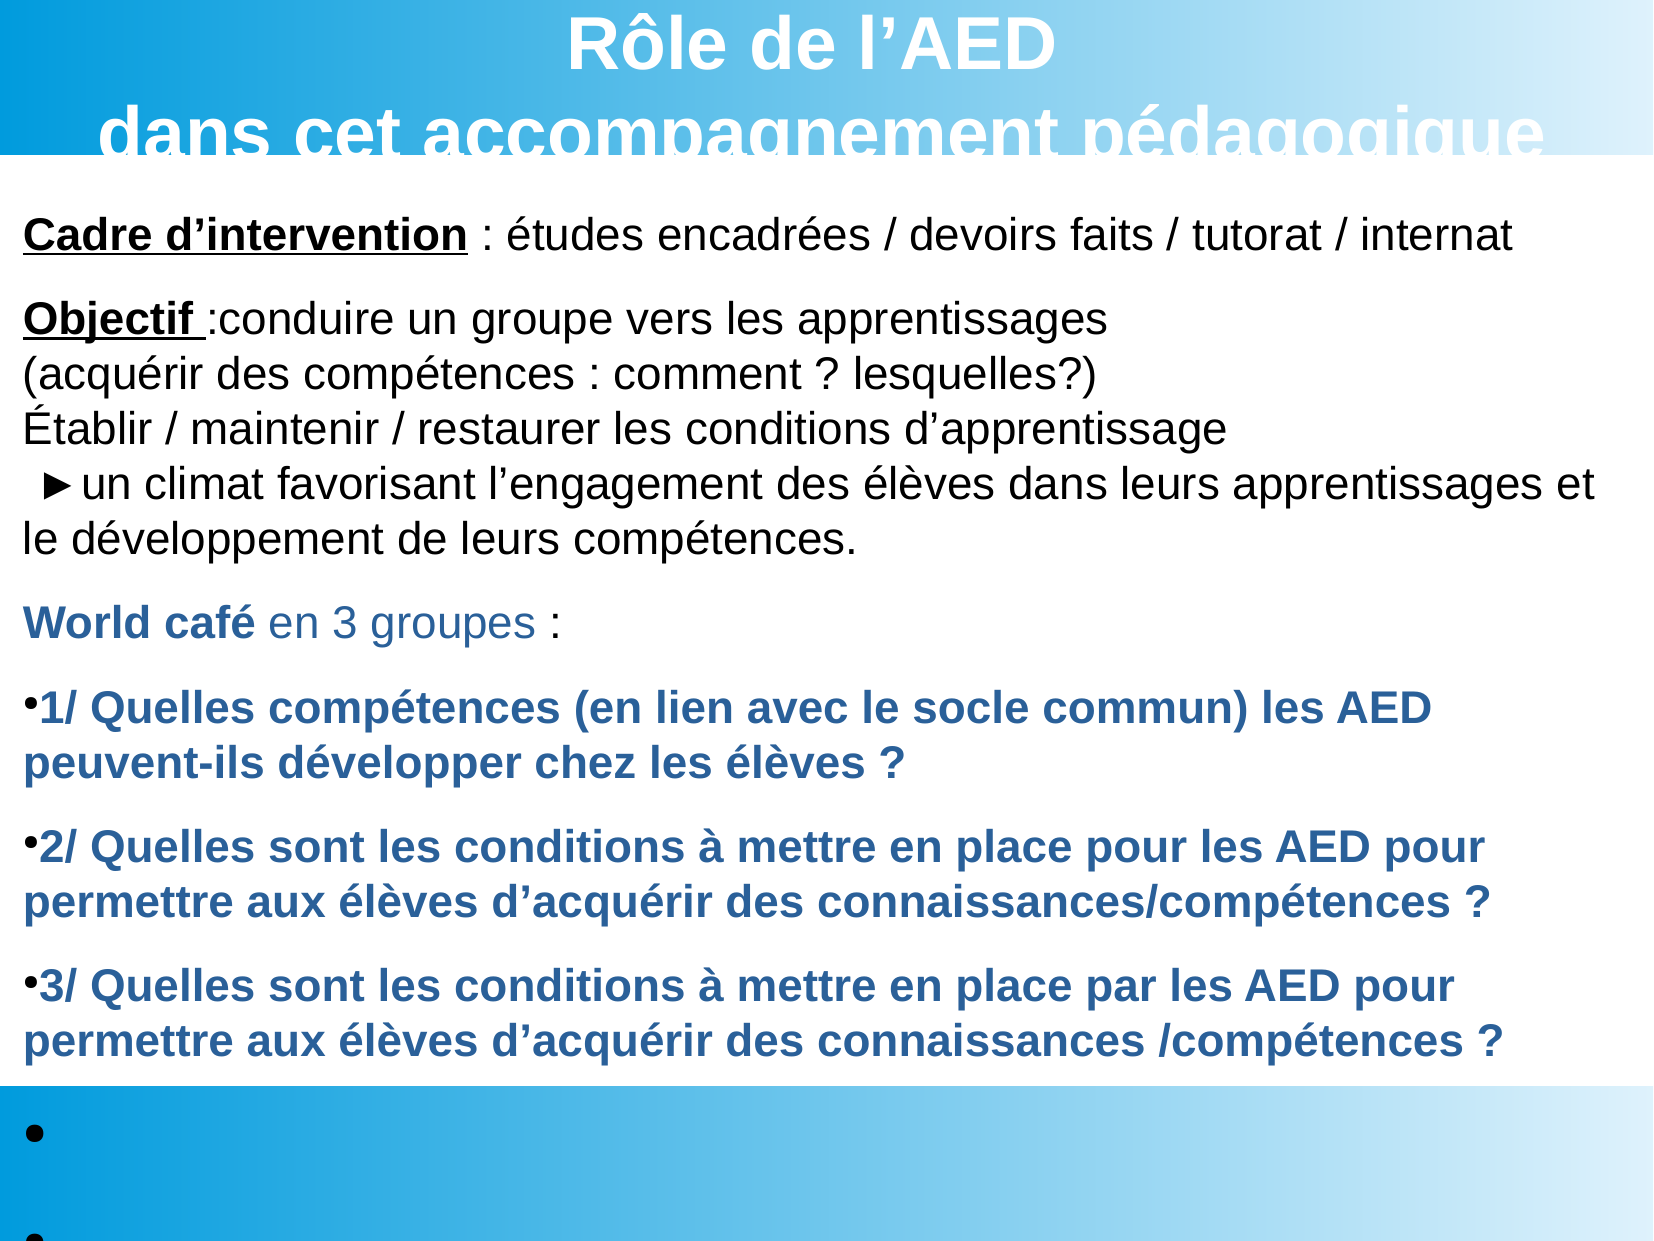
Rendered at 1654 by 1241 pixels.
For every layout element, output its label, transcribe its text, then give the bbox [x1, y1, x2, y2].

list Cadre d’intervention : études encadrées / devoirs faits / tutorat / internat Objectif :conduire un groupe vers les apprentissages (acquérir des compétences : comment ? lesquelles?) Établir / maintenir / restaurer les conditions d’apprentissage ►un climat favorisant l’engagement des élèves dans leurs apprentissages et le développement de leurs compétences. World café en 3 groupes : 1/ Quelles compétences (en lien avec le socle commun) les AED peuvent-ils développer chez les élèves ? 2/ Quelles sont les conditions à mettre en place pour les AED pour permettre aux élèves d’acquérir des connaissances/compétences ? 3/ Quelles sont les conditions à mettre en place par les AED pour permettre aux élèves d’acquérir des connaissances /compétences ? [22, 204, 1627, 1074]
title Rôle de l’AED dans cet accompagnement pédagogique [9, 0, 1637, 164]
